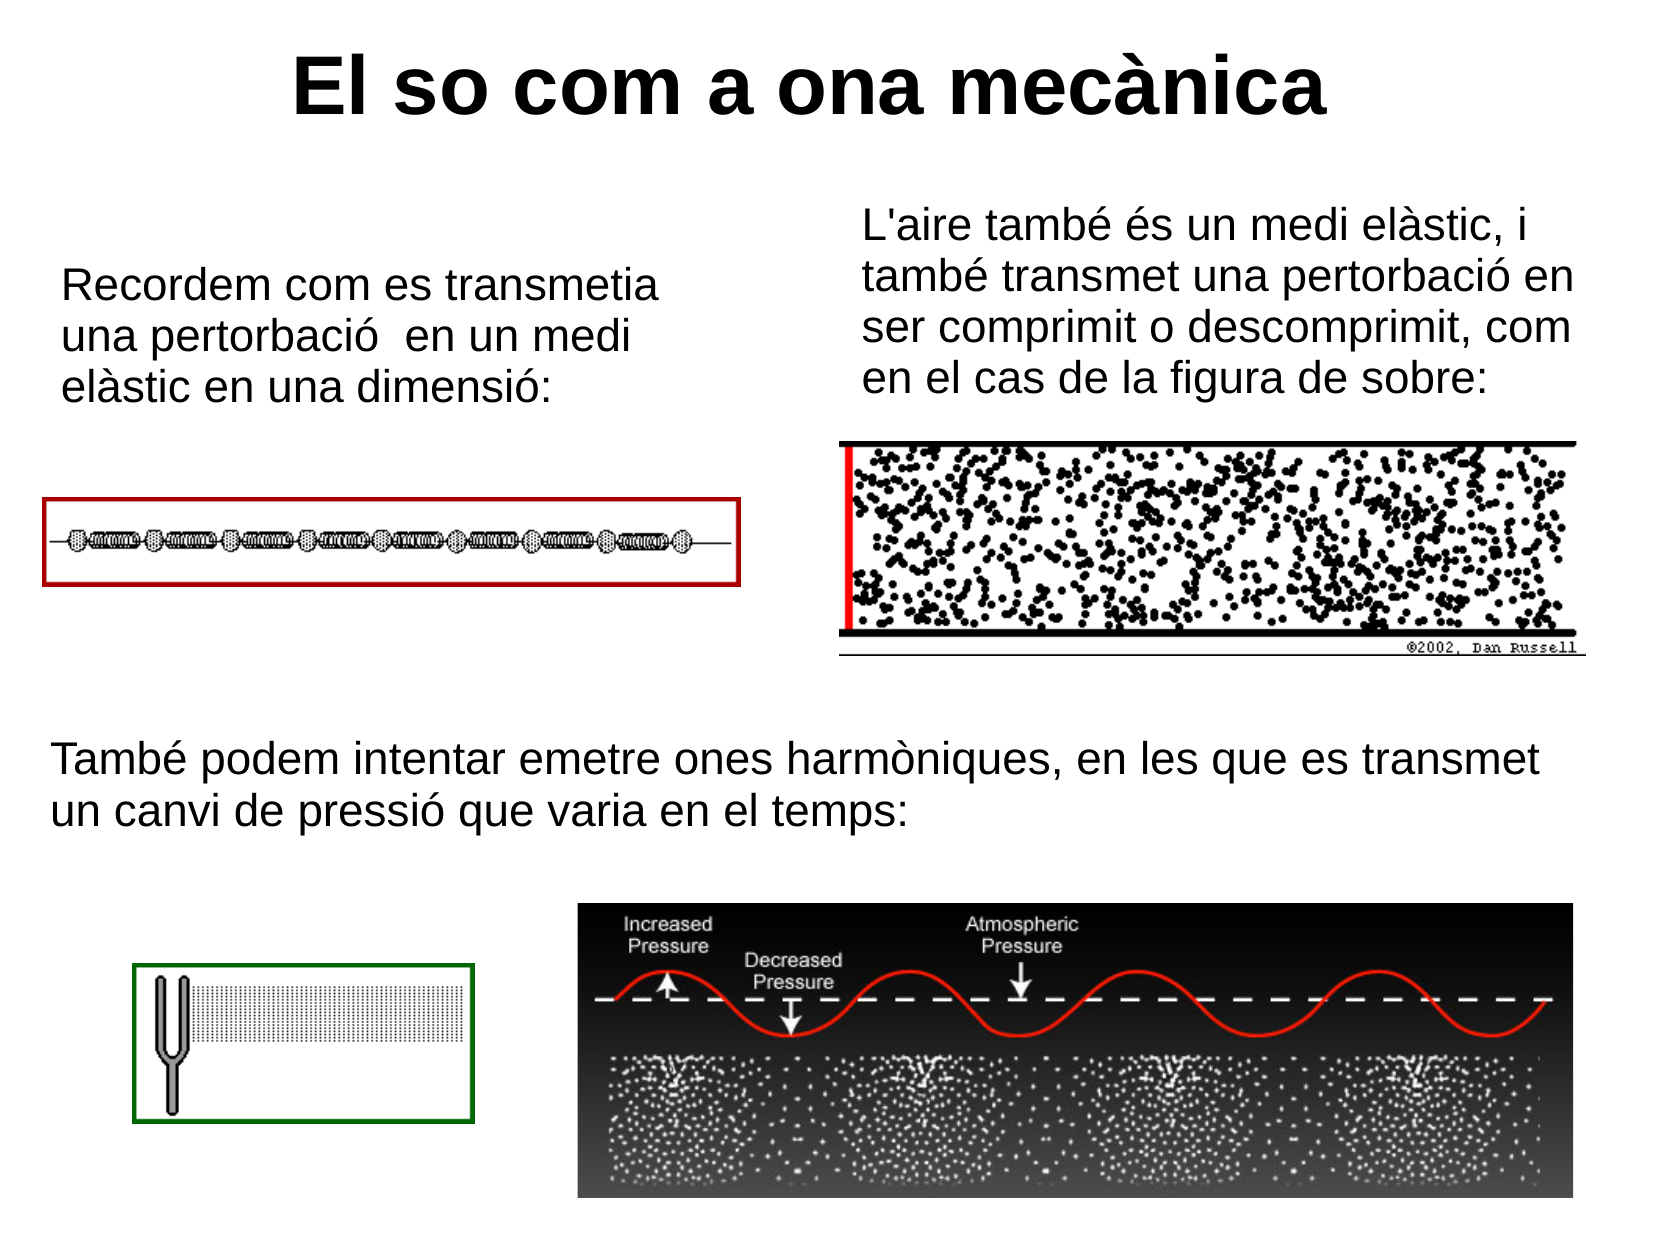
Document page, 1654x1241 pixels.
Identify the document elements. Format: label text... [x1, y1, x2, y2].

text_box També podem intentar emetre ones harmòniques, en les que es transmet un canvi de pressió que varia en el temps: [35, 725, 1584, 844]
picture [42, 497, 741, 587]
picture [577, 903, 1574, 1198]
picture [839, 441, 1586, 656]
picture [132, 963, 475, 1124]
text_box L'aire també és un medi elàstic, i també transmet una pertorbació en ser comprimit o descomprimit, com en el cas de la figura de sobre: [846, 191, 1620, 412]
text_box El so com a ona mecànica [276, 31, 1404, 140]
text_box Recordem com es transmetia una pertorbació en un medi elàstic en una dimensió: [46, 251, 748, 421]
